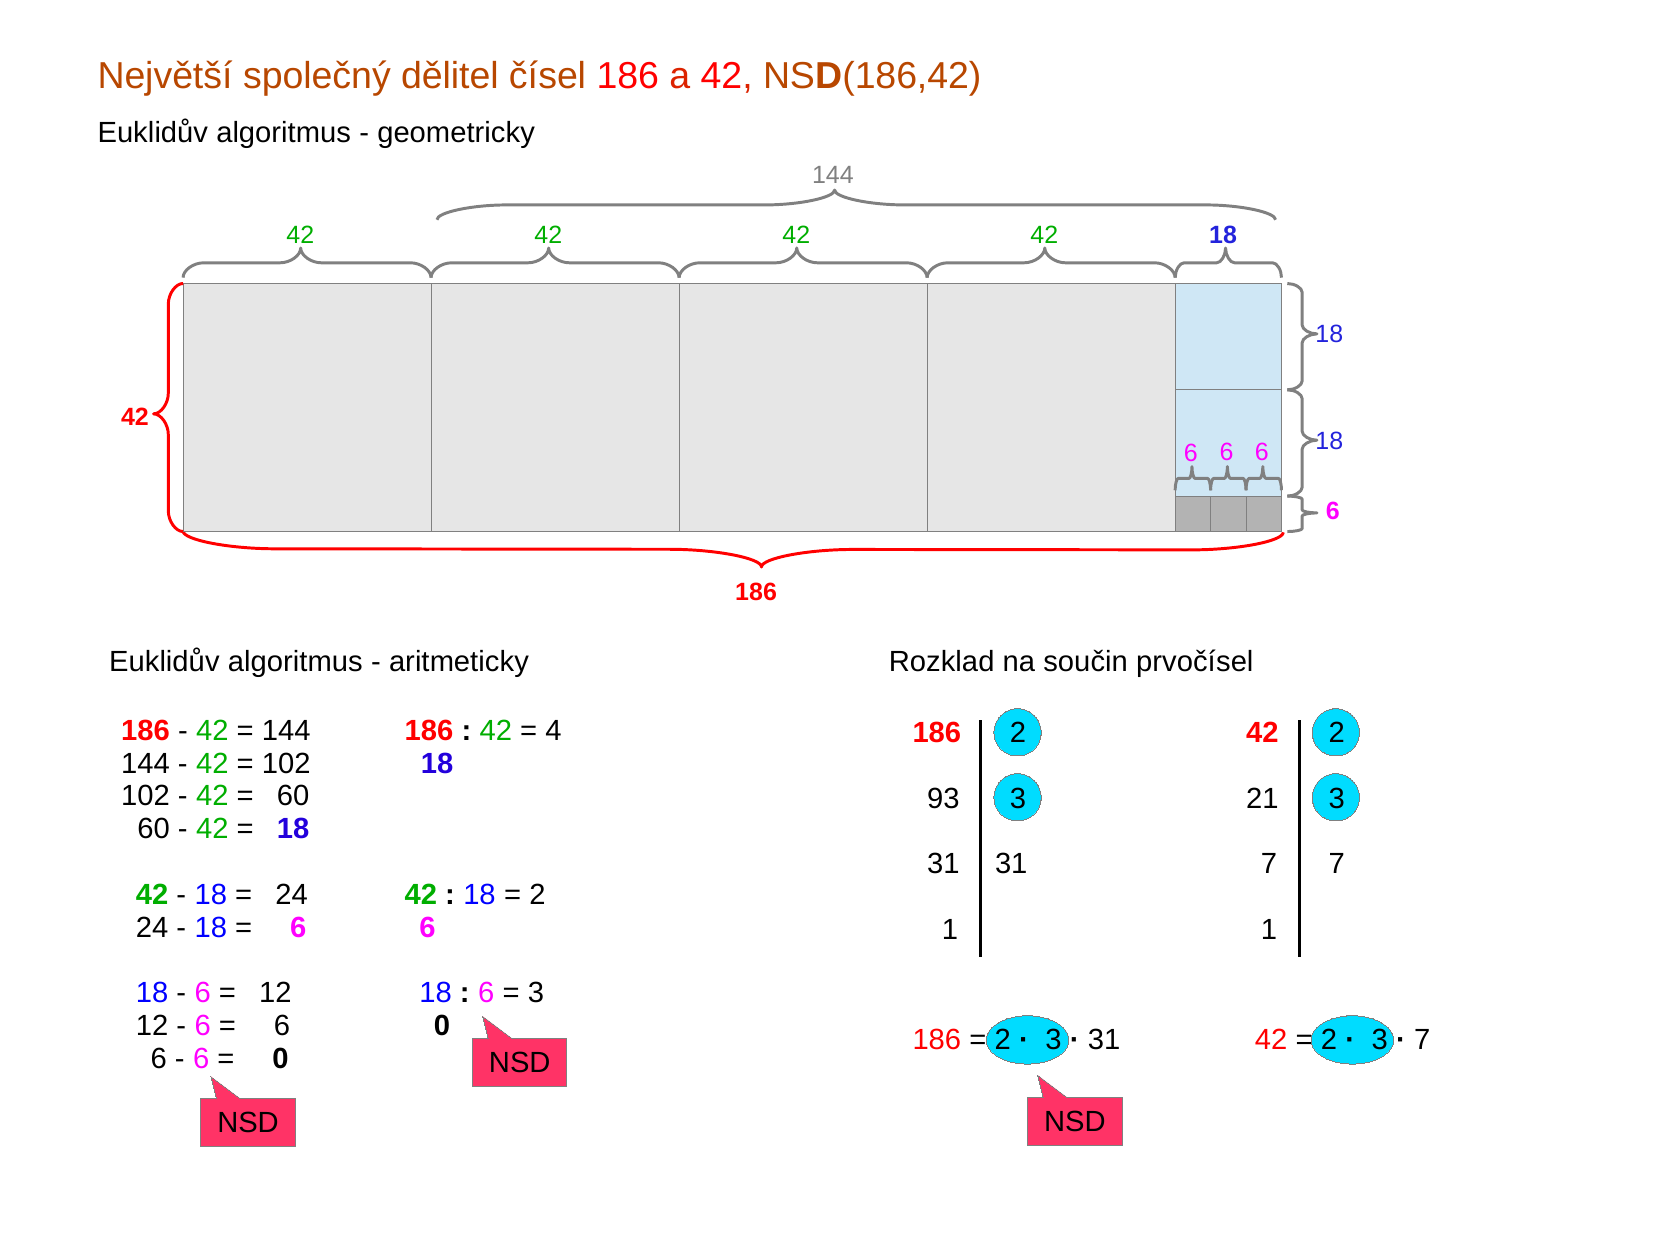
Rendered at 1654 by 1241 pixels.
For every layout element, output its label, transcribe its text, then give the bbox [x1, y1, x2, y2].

text_box 186 - 42 = 144 144 - 42 = 102 102 - 42 = x60 060 - 42 = x18 x42 - 18 = x24 x24 - 18 = xx6 x18 - 6 = x12 x12 - 6 = xx6 xx6 - 6 = xx0 [106, 706, 355, 1086]
text_box [1195, 474, 1224, 478]
text_box x42 x21 xx7 xx1 [1216, 708, 1300, 988]
text_box 6 [1311, 488, 1355, 533]
text_box 42 [106, 395, 164, 439]
text_box 18 [1194, 213, 1252, 258]
text_box 186 : 42 = 4 x18 x 42 : 18 = 2 x6 x18 : 6 = 3 xx0 [389, 706, 638, 1055]
text_box Euklidův algoritmus - geometricky [82, 108, 1146, 166]
text_box 18 [1300, 418, 1359, 462]
text_box [183, 283, 1282, 532]
text_box 42 [519, 213, 578, 257]
text_box 42 [271, 213, 330, 257]
text_box Euklidův algoritmus - aritmeticky [94, 637, 615, 695]
text_box 18 [1300, 312, 1359, 356]
text_box 6 [1240, 430, 1284, 474]
text_box 42 [767, 213, 826, 257]
text_box x2 x3 31 [980, 708, 1063, 957]
text_box x2 x3 x7 [1299, 708, 1382, 957]
text_box NSD [472, 1016, 567, 1087]
text_box [1231, 474, 1260, 478]
text_box NSD [200, 1076, 296, 1147]
text_box 6 [1169, 431, 1204, 474]
text_box Rozklad na součin prvočísel [874, 637, 1394, 695]
text_box 144 [797, 153, 869, 197]
text_box 6 [1204, 430, 1240, 474]
text_box 42 = 2 · 3 · 7 [1240, 1015, 1489, 1065]
text_box Největší společný dělitel čísel 186 a 42, NSD(186,42) [82, 47, 1595, 142]
text_box 186 [720, 570, 793, 614]
text_box [1266, 474, 1282, 478]
text_box NSD [1027, 1075, 1123, 1146]
text_box 186 = 2 · 3 · 31 [897, 1015, 1146, 1065]
text_box 42 [1015, 213, 1074, 257]
text_box 186 x93 x31 xx1 [897, 708, 980, 955]
